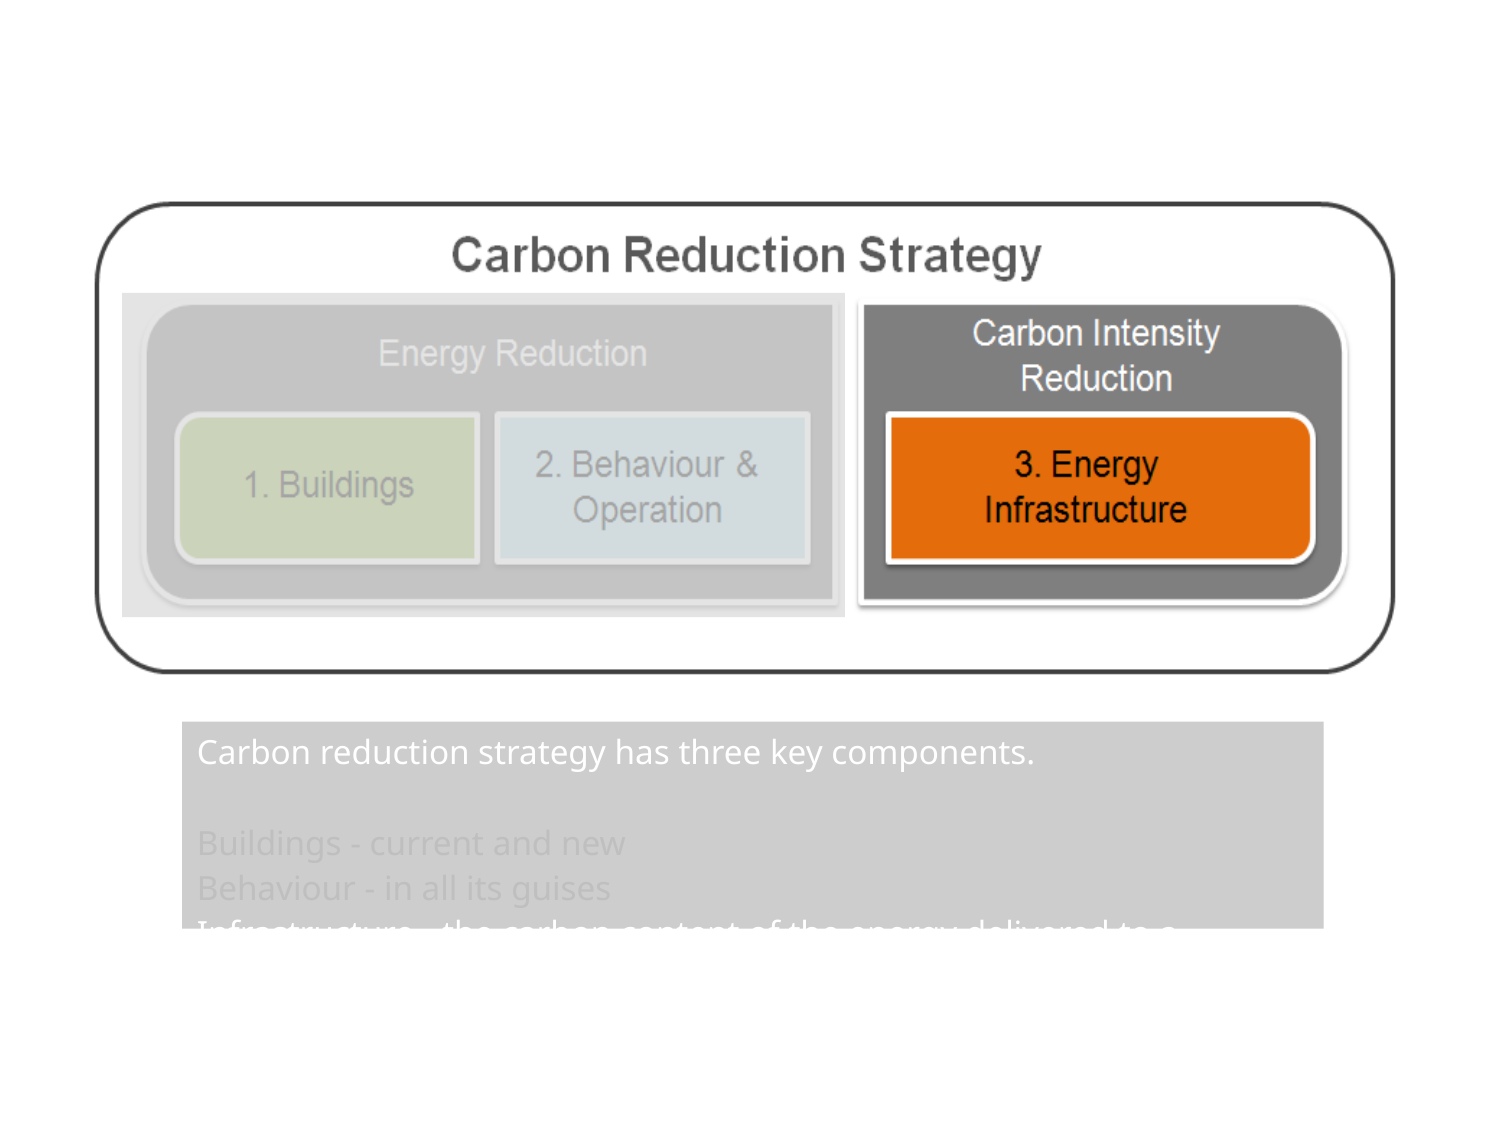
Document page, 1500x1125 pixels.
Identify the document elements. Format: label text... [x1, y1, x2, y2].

text_box Carbon reduction strategy has three key components. Buildings - current and new Behaviour - in all its guises Infrastructure - the carbon content of the energy delivered to a building [182, 721, 1324, 929]
picture [82, 180, 1417, 701]
text_box [122, 292, 845, 618]
